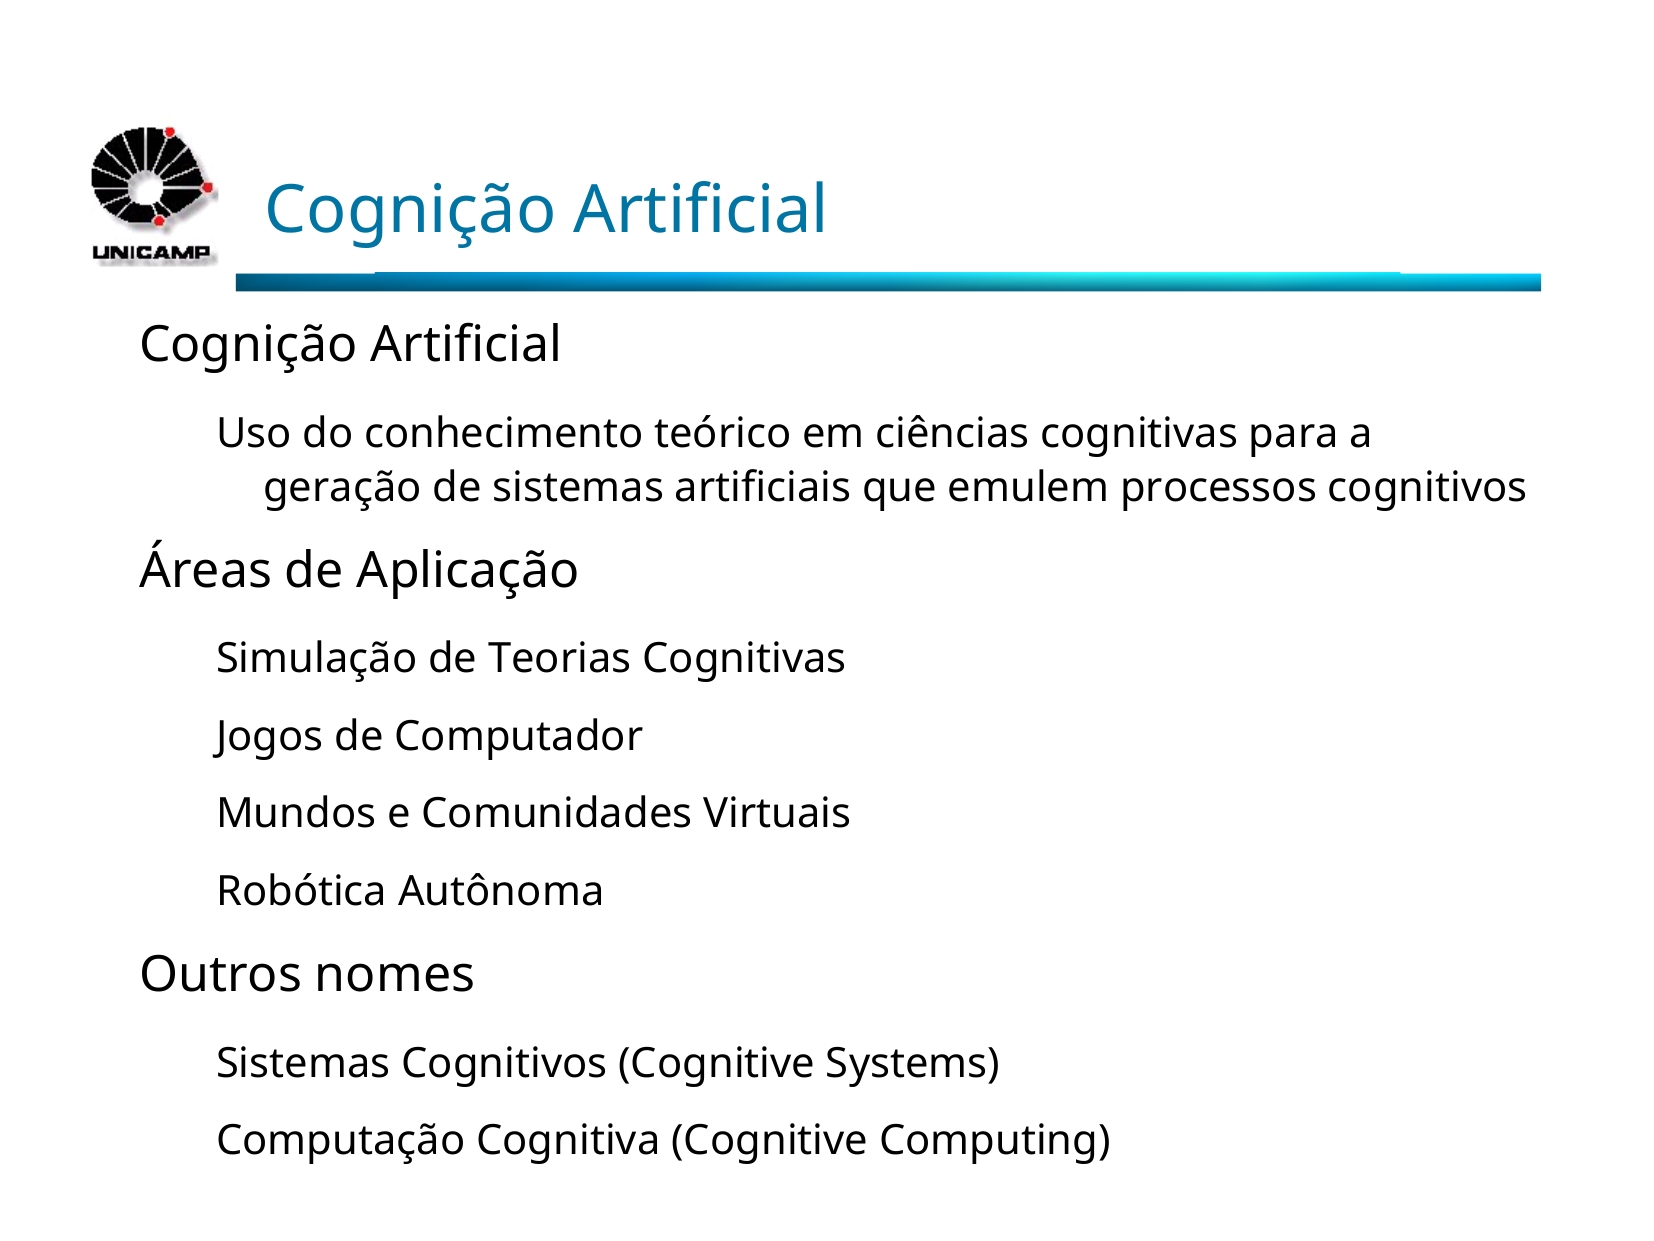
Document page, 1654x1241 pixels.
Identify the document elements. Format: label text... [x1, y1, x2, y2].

picture [125, 272, 1654, 295]
title Cognição Artificial [264, 35, 1534, 250]
list Cognição Artificial Uso do conhecimento teórico em ciências cognitivas para a geração de sistemas artificiais que emulem processos cognitivos Áreas de Aplicação Simulação de Teorias Cognitivas Jogos de Computador Mundos e Comunidades Virtuais Robótica Autônoma Outros nomes Sistemas Cognitivos (Cognitive Systems) Computação Cognitiva (Cognitive Computing) [121, 309, 1534, 1167]
